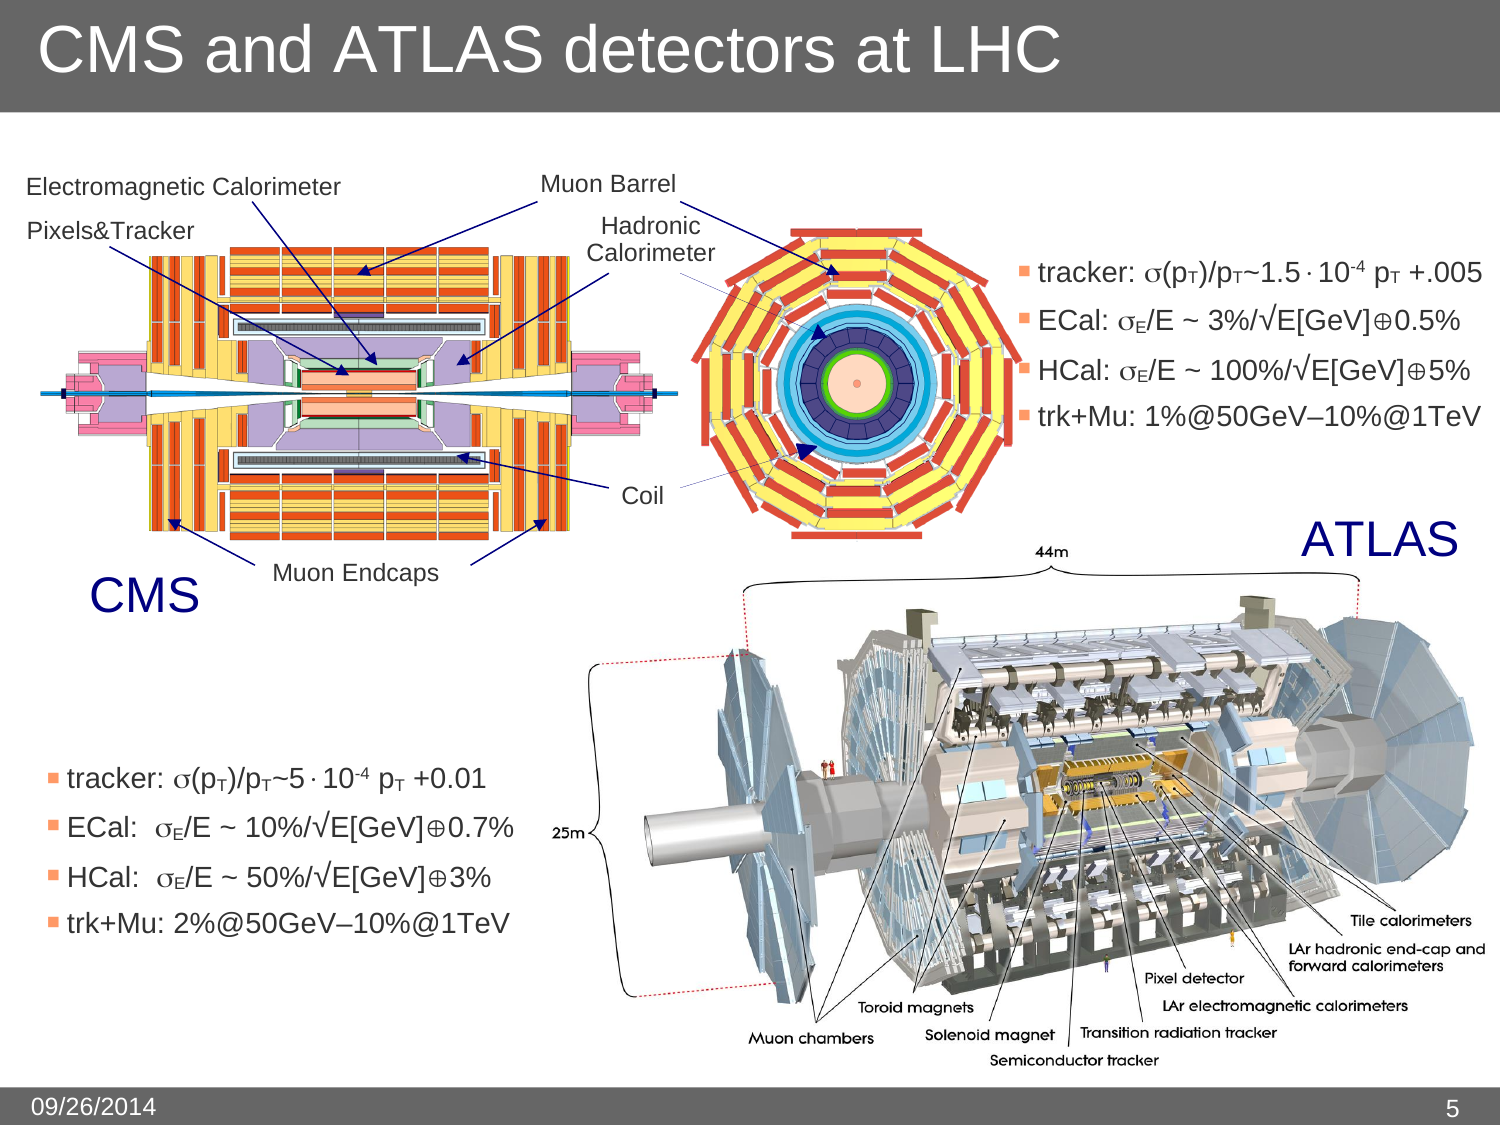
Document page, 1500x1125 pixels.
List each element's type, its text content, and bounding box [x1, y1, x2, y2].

text_box Muon Endcaps [257, 552, 502, 590]
text_box ATLAS [1273, 505, 1489, 577]
text_box Coil [642, 492, 650, 502]
text_box Coil [606, 475, 704, 502]
text_box Pixels&Tracker [11, 211, 256, 256]
text_box Electromagnetic Calorimeter [11, 166, 393, 211]
text_box Muon Barrel [525, 163, 747, 218]
text_box tracker: s(pT)/pT~1.510-4 pT +.005 ECal: sE/E ~ 3%/√E[GeV]⊕0.5% HCal: sE/E ~ 100%/√E[GeV]⊕5% trk+Mu: 1%@50GeV–10%@1TeV [1020, 239, 1489, 448]
text_box Hadronic Calorimeter [571, 205, 733, 272]
picture [32, 215, 1492, 1087]
title CMS and ATLAS detectors at LHC [37, 0, 1238, 113]
text_box CMS [37, 562, 253, 634]
text_box tracker: s(pT)/pT~510-4 pT +0.01 ECal: sE/E ~ 10%/√E[GeV]⊕0.7% HCal: sE/E ~ 50%/√E[GeV]⊕3% trk+Mu: 2%@50GeV–10%@1TeV [49, 747, 537, 955]
